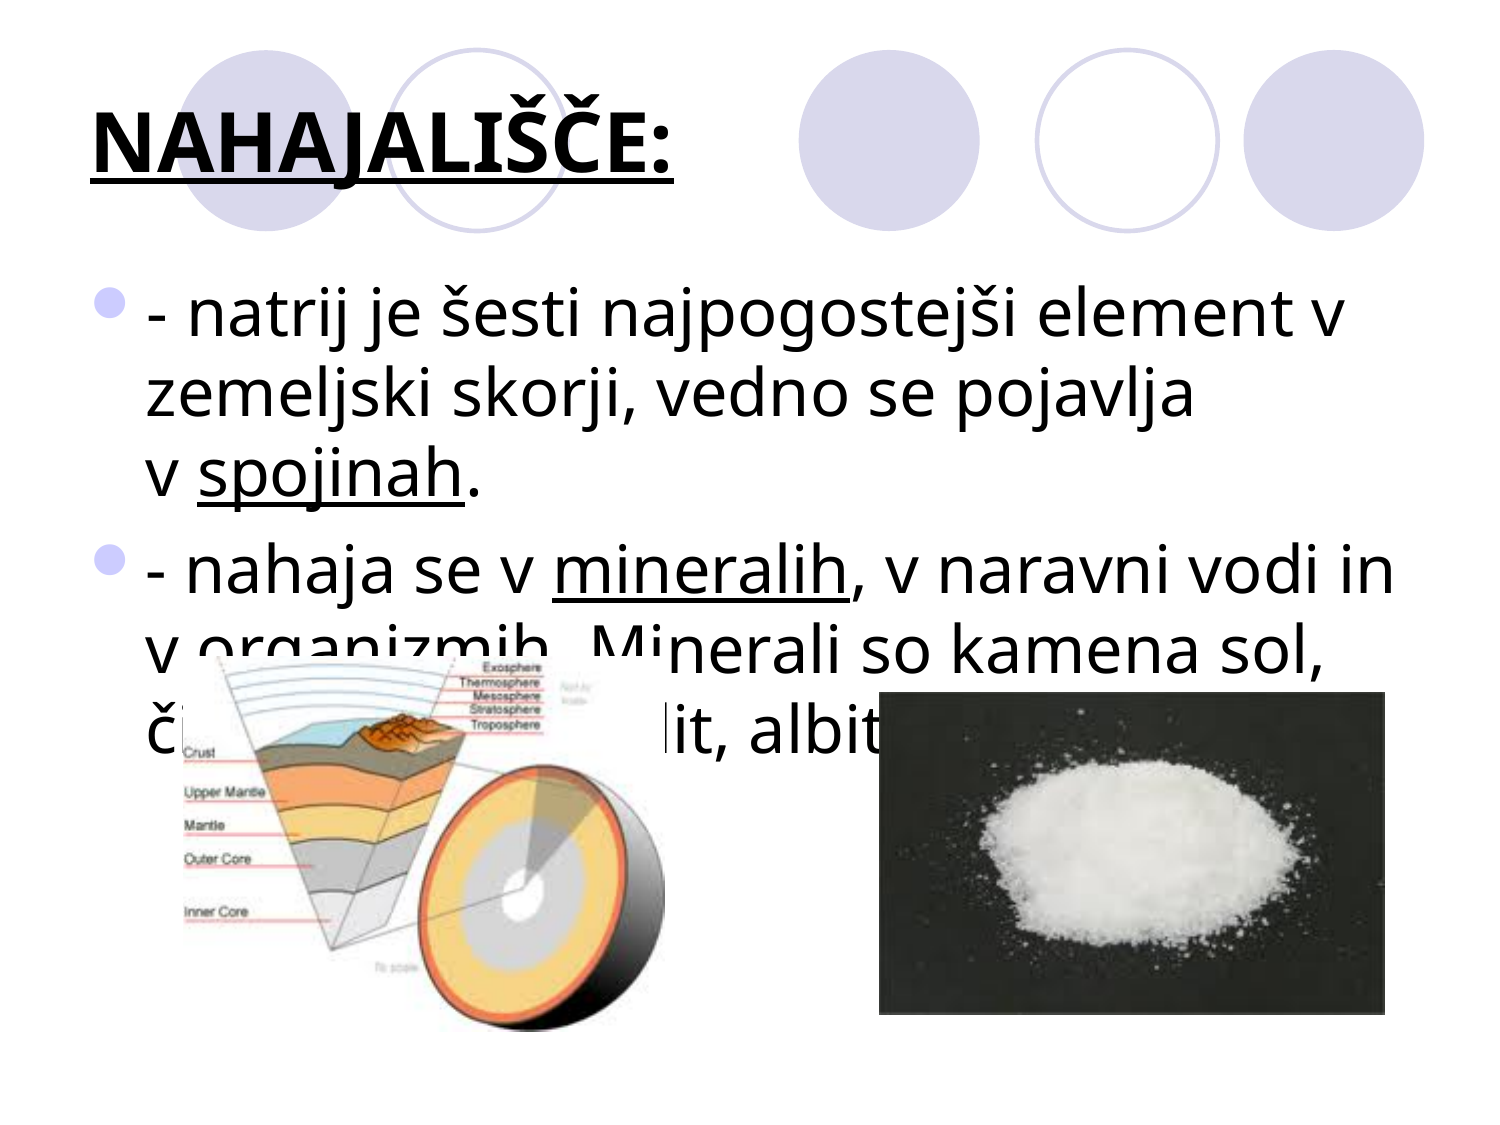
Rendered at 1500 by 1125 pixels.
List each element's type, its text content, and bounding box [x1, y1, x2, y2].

list - natrij je šesti najpogostejši element v zemeljski skorji, vedno se pojavlja v spojinah. - nahaja se v mineralih, v naravni vodi in v organizmih. Minerali so kamena sol, čilski soliter, kriolit, albit. [75, 262, 1425, 1006]
title NAHAJALIŠČE: [75, 45, 1425, 233]
picture [183, 656, 665, 1032]
picture [879, 692, 1385, 1015]
